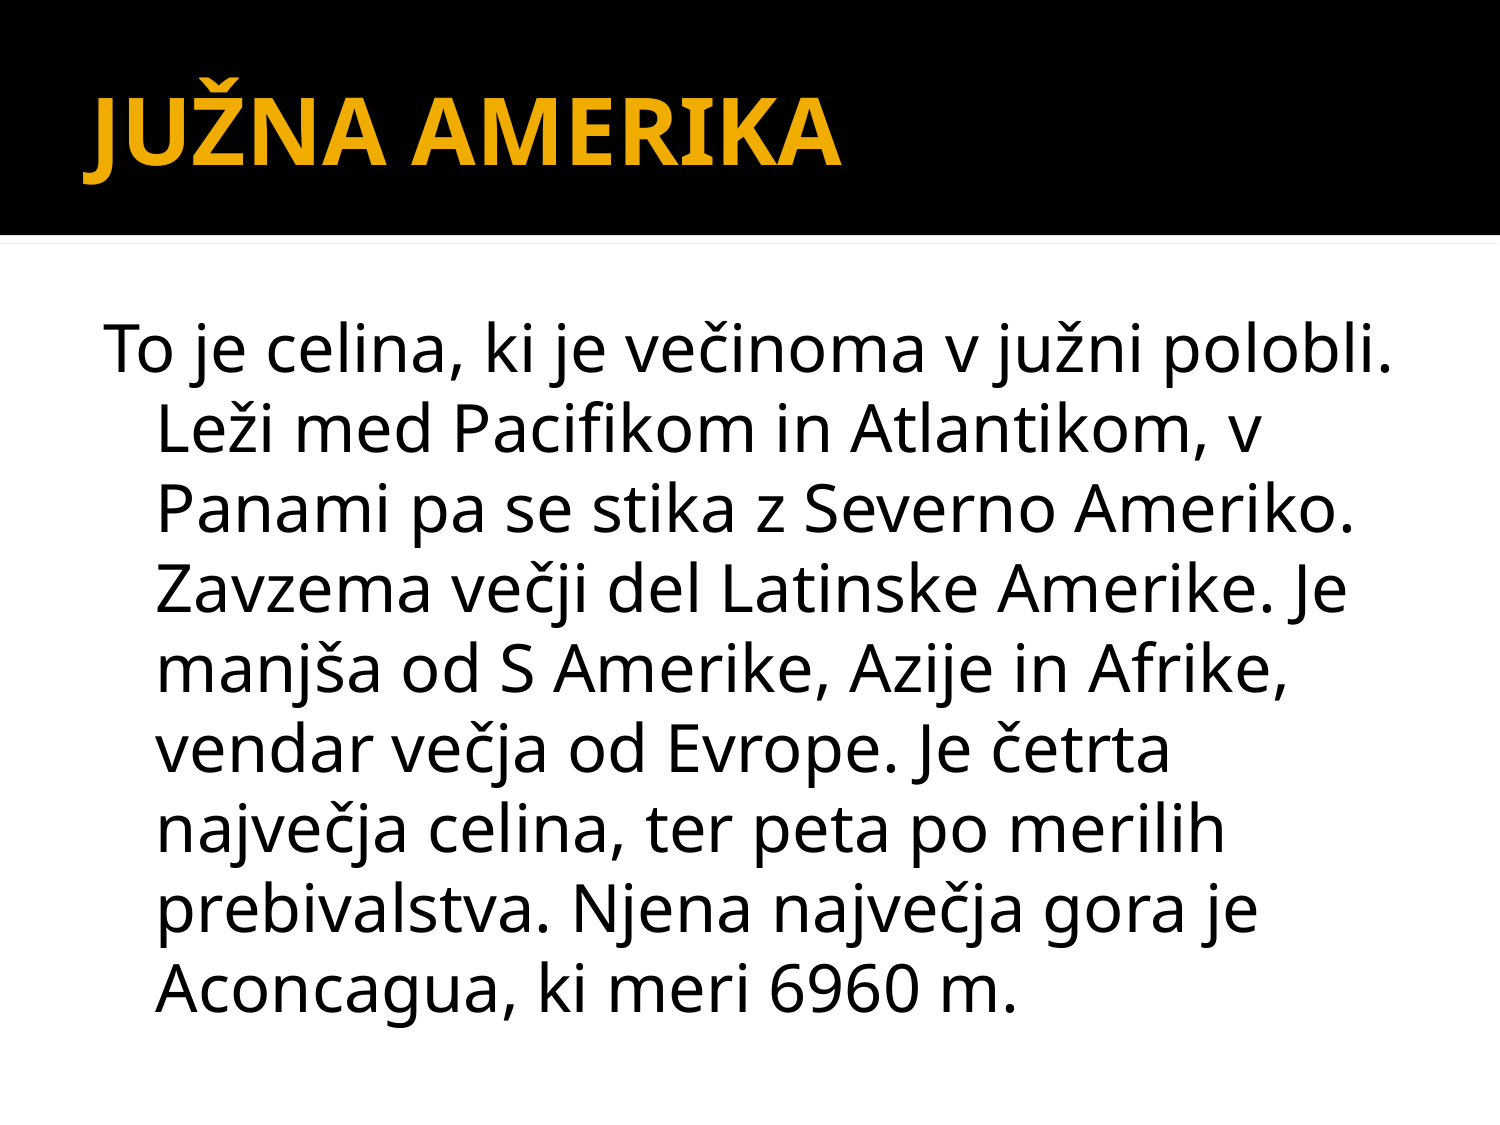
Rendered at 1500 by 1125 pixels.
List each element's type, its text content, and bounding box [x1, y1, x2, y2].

title JUŽNA AMERIKA [75, 25, 1425, 231]
list To je celina, ki je večinoma v južni polobli. Leži med Pacifikom in Atlantikom, v Panami pa se stika z Severno Ameriko. Zavzema večji del Latinske Amerike. Je manjša od S Amerike, Azije in Afrike, vendar večja od Evrope. Je četrta največja celina, ter peta po merilih prebivalstva. Njena največja gora je Aconcagua, ki meri 6960 m. [75, 291, 1425, 1050]
